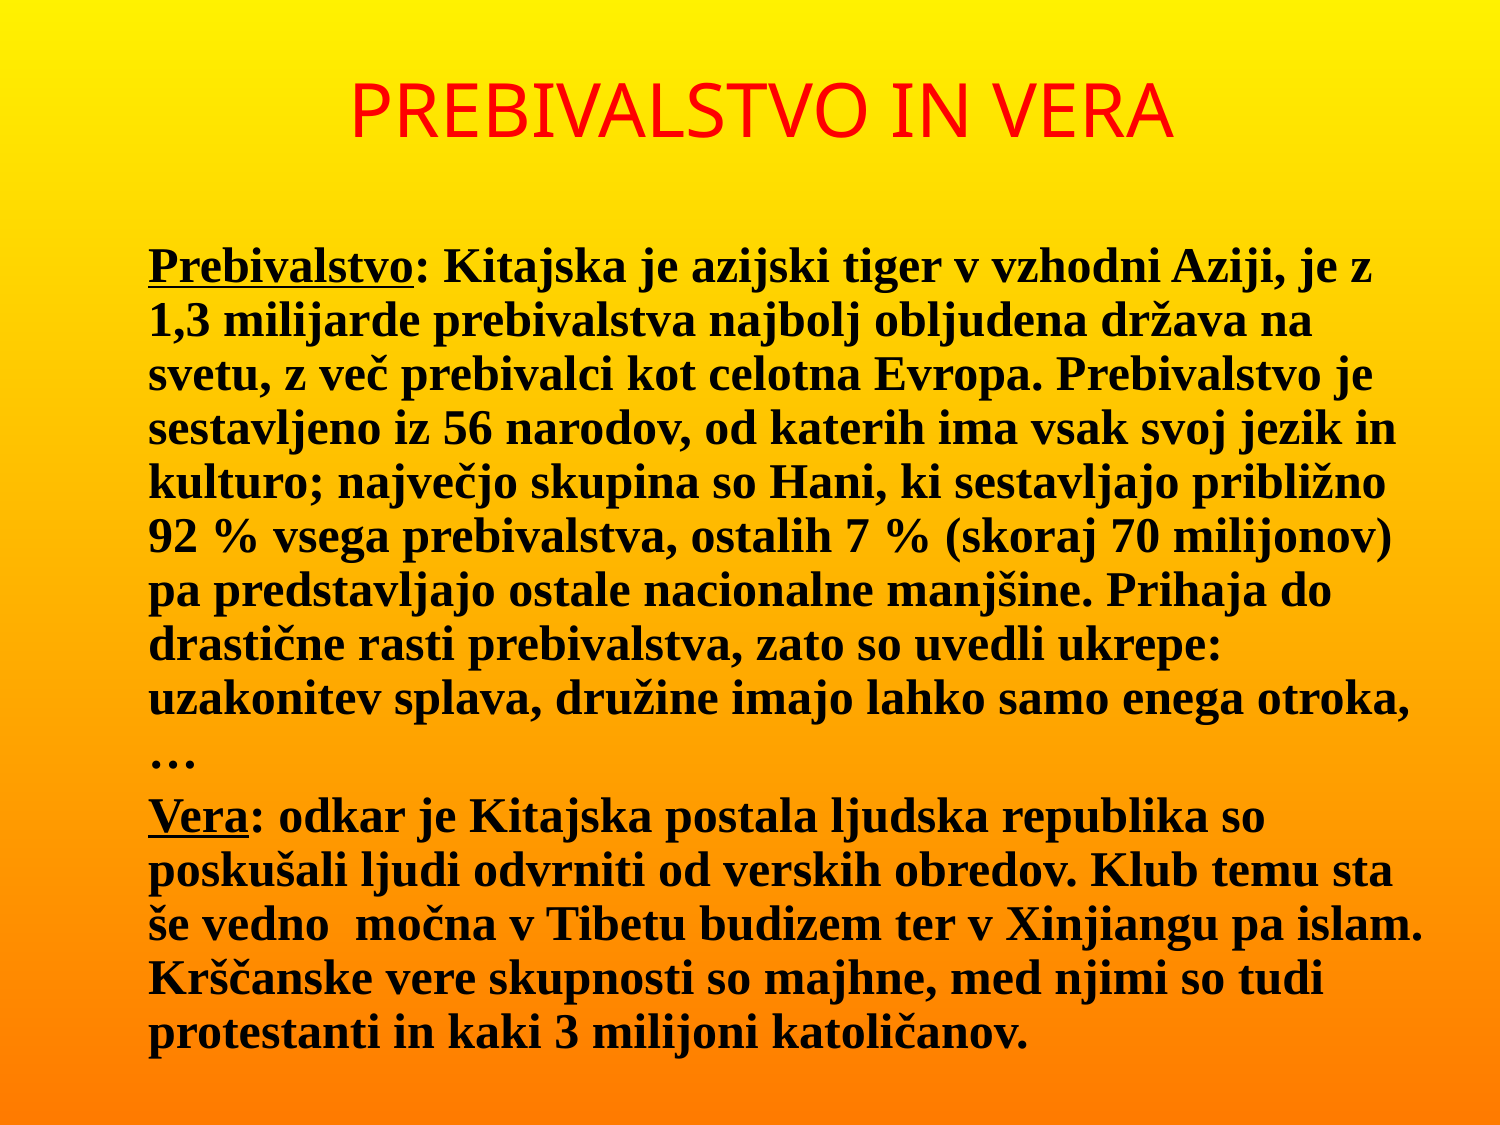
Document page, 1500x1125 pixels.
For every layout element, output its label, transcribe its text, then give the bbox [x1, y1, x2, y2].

list Prebivalstvo: Kitajska je azijski tiger v vzhodni Aziji, je z 1,3 milijarde prebivalstva najbolj obljudena država na svetu, z več prebivalci kot celotna Evropa. Prebivalstvo je sestavljeno iz 56 narodov, od katerih ima vsak svoj jezik in kulturo; največjo skupina so Hani, ki sestavljajo približno 92 % vsega prebivalstva, ostalih 7 % (skoraj 70 milijonov) pa predstavljajo ostale nacionalne manjšine. Prihaja do drastične rasti prebivalstva, zato so uvedli ukrepe: uzakonitev splava, družine imajo lahko samo enega otroka,… Vera: odkar je Kitajska postala ljudska republika so poskušali ljudi odvrniti od verskih obredov. Klub temu sta še vedno močna v Tibetu budizem ter v Xinjiangu pa islam. Krščanske vere skupnosti so majhne, med njimi so tudi protestanti in kaki 3 milijoni katoličanov. [76, 231, 1449, 1095]
text_box PREBIVALSTVO IN VERA [206, 54, 1317, 197]
